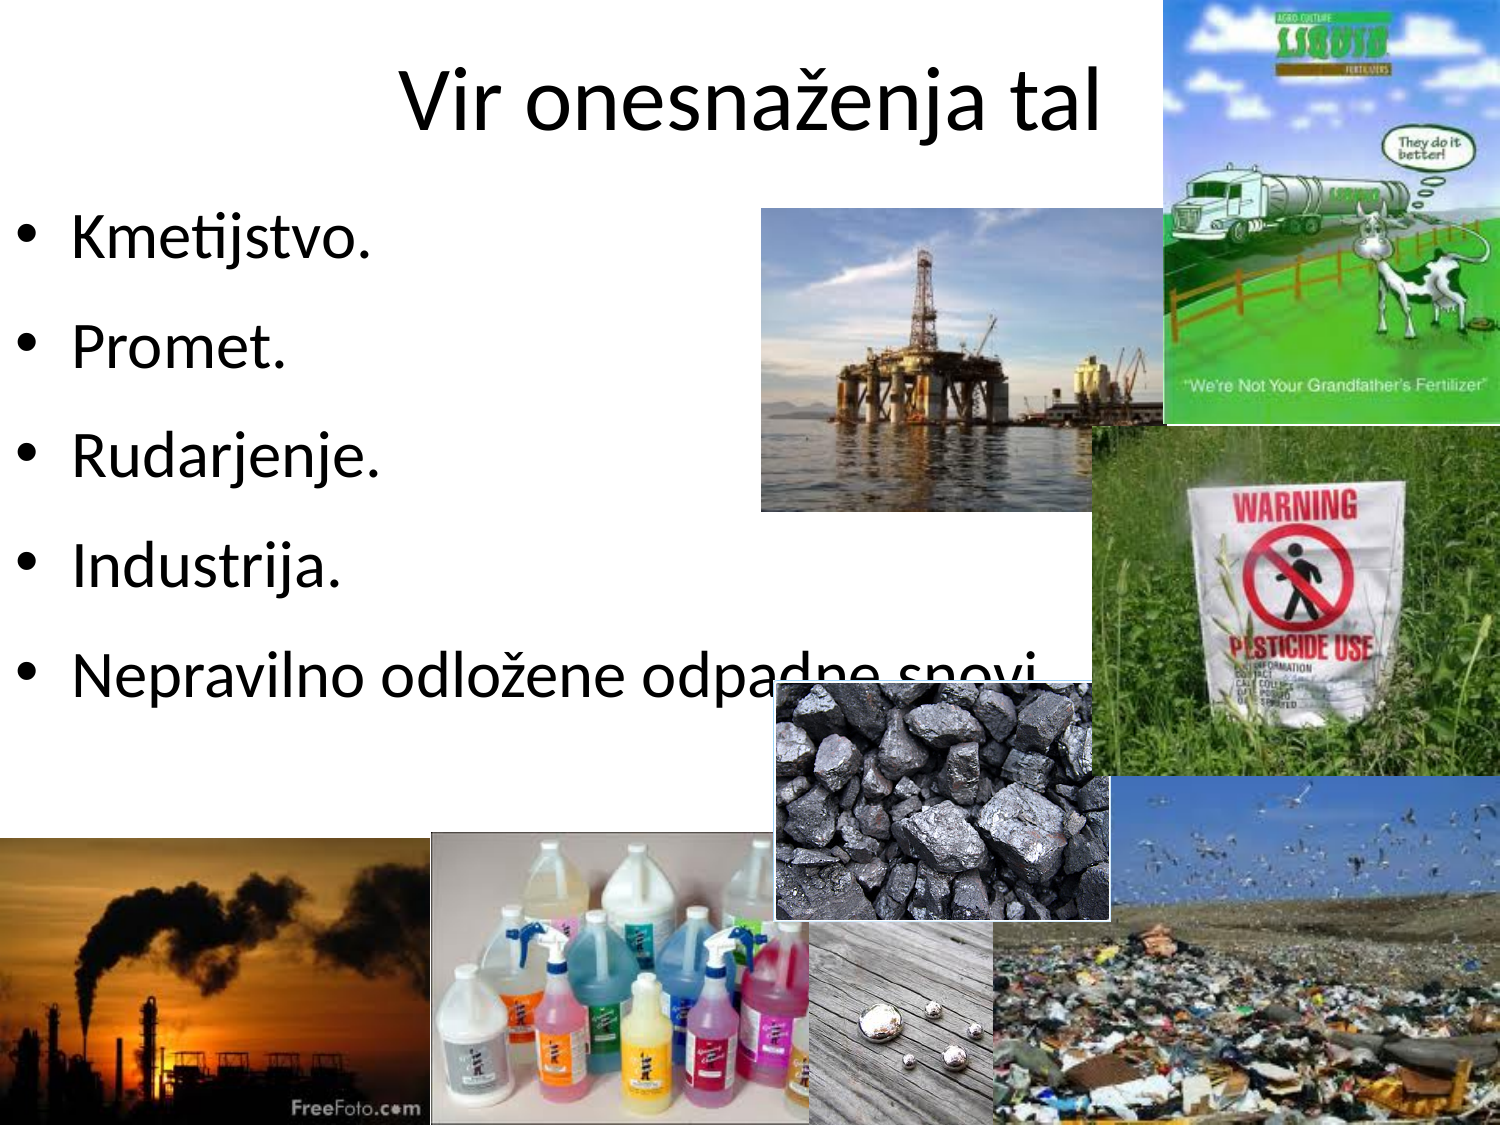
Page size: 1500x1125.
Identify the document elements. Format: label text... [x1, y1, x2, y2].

picture [0, 838, 430, 1125]
picture [431, 0, 1500, 1125]
title Vir onesnaženja tal [76, 0, 1163, 184]
list Kmetijstvo. Promet. Rudarjenje. Industrija. Nepravilno odložene odpadne snovi. [0, 184, 1163, 927]
